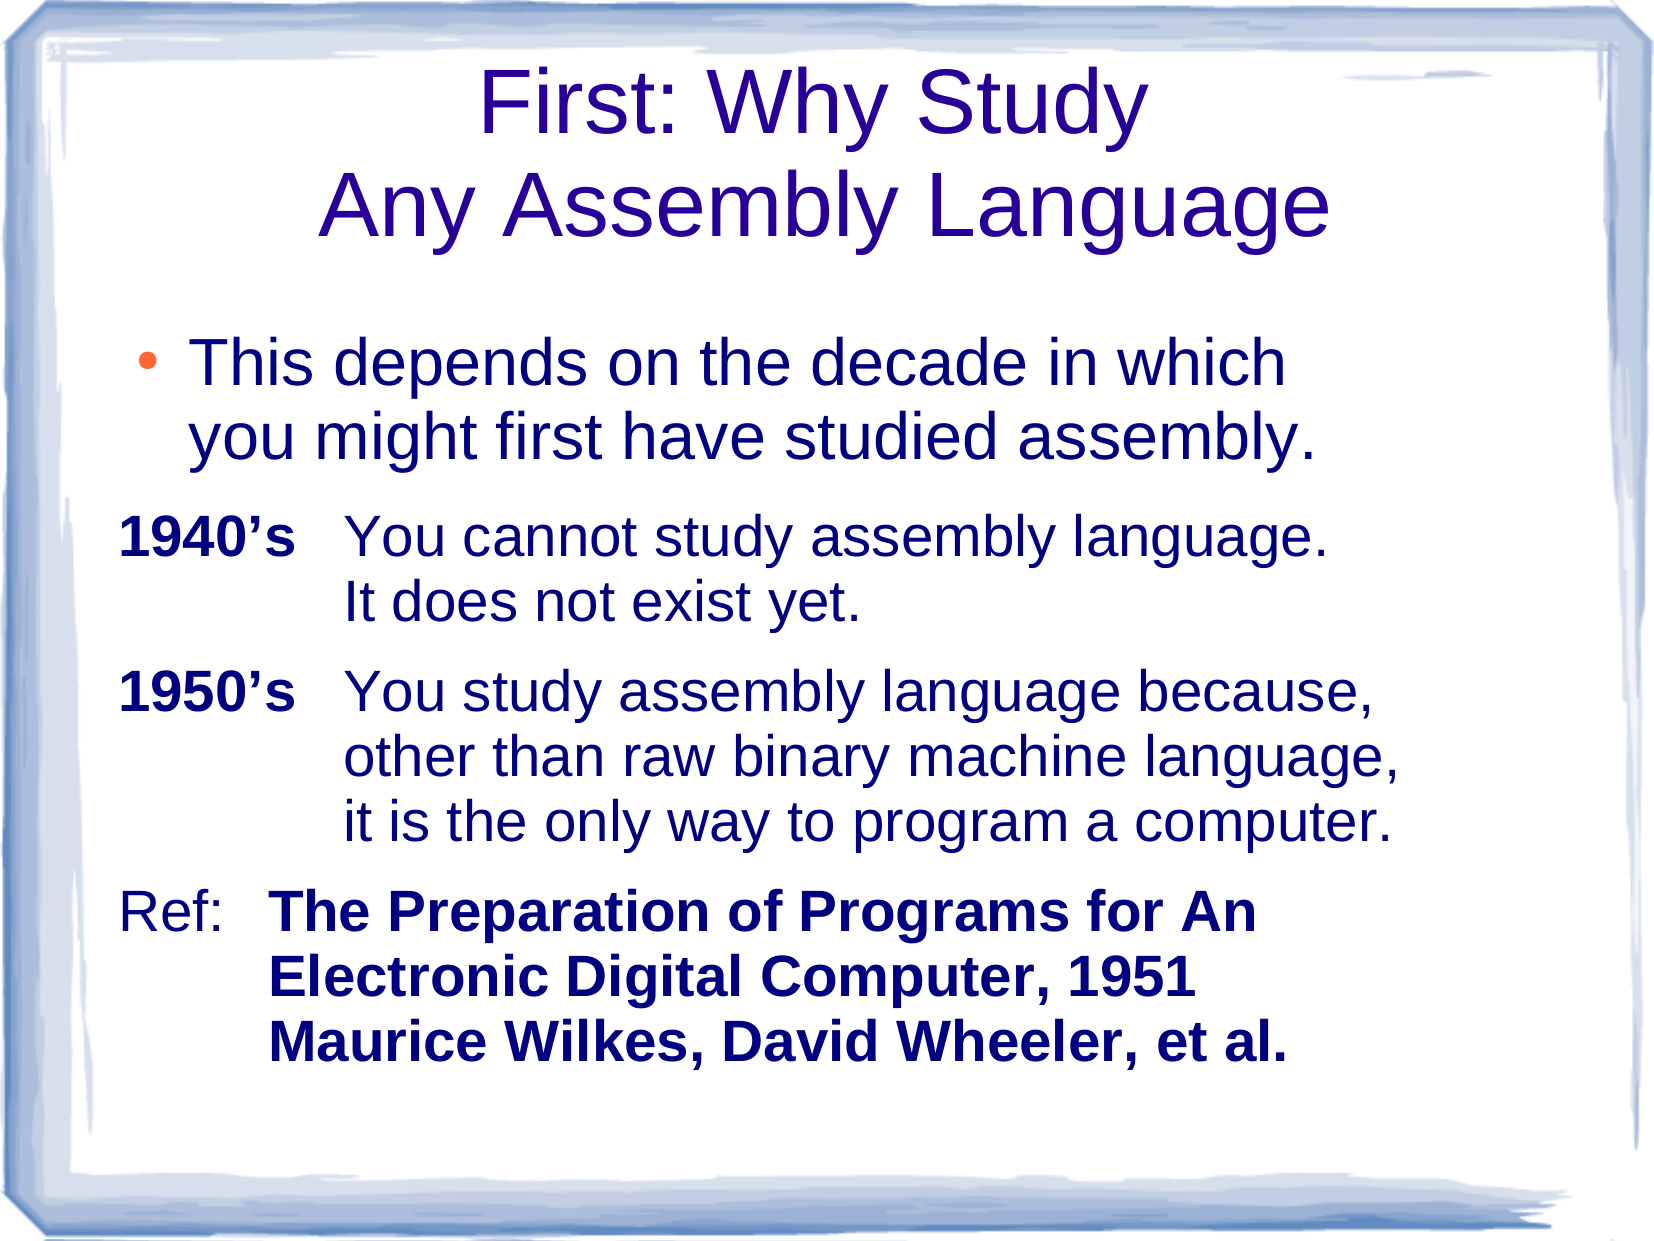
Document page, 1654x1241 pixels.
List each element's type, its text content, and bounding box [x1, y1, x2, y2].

list This depends on the decade in which you might first have studied assembly. 1940’s You cannot study assembly language. It does not exist yet. 1950’s You study assembly language because, other than raw binary machine language, it is the only way to program a computer. Ref: The Preparation of Programs for An Electronic Digital Computer, 1951 Maurice Wilkes, David Wheeler, et al. [118, 324, 1571, 1171]
title First: Why Study Any Assembly Language [82, 49, 1571, 257]
picture [0, 0, 1654, 1241]
